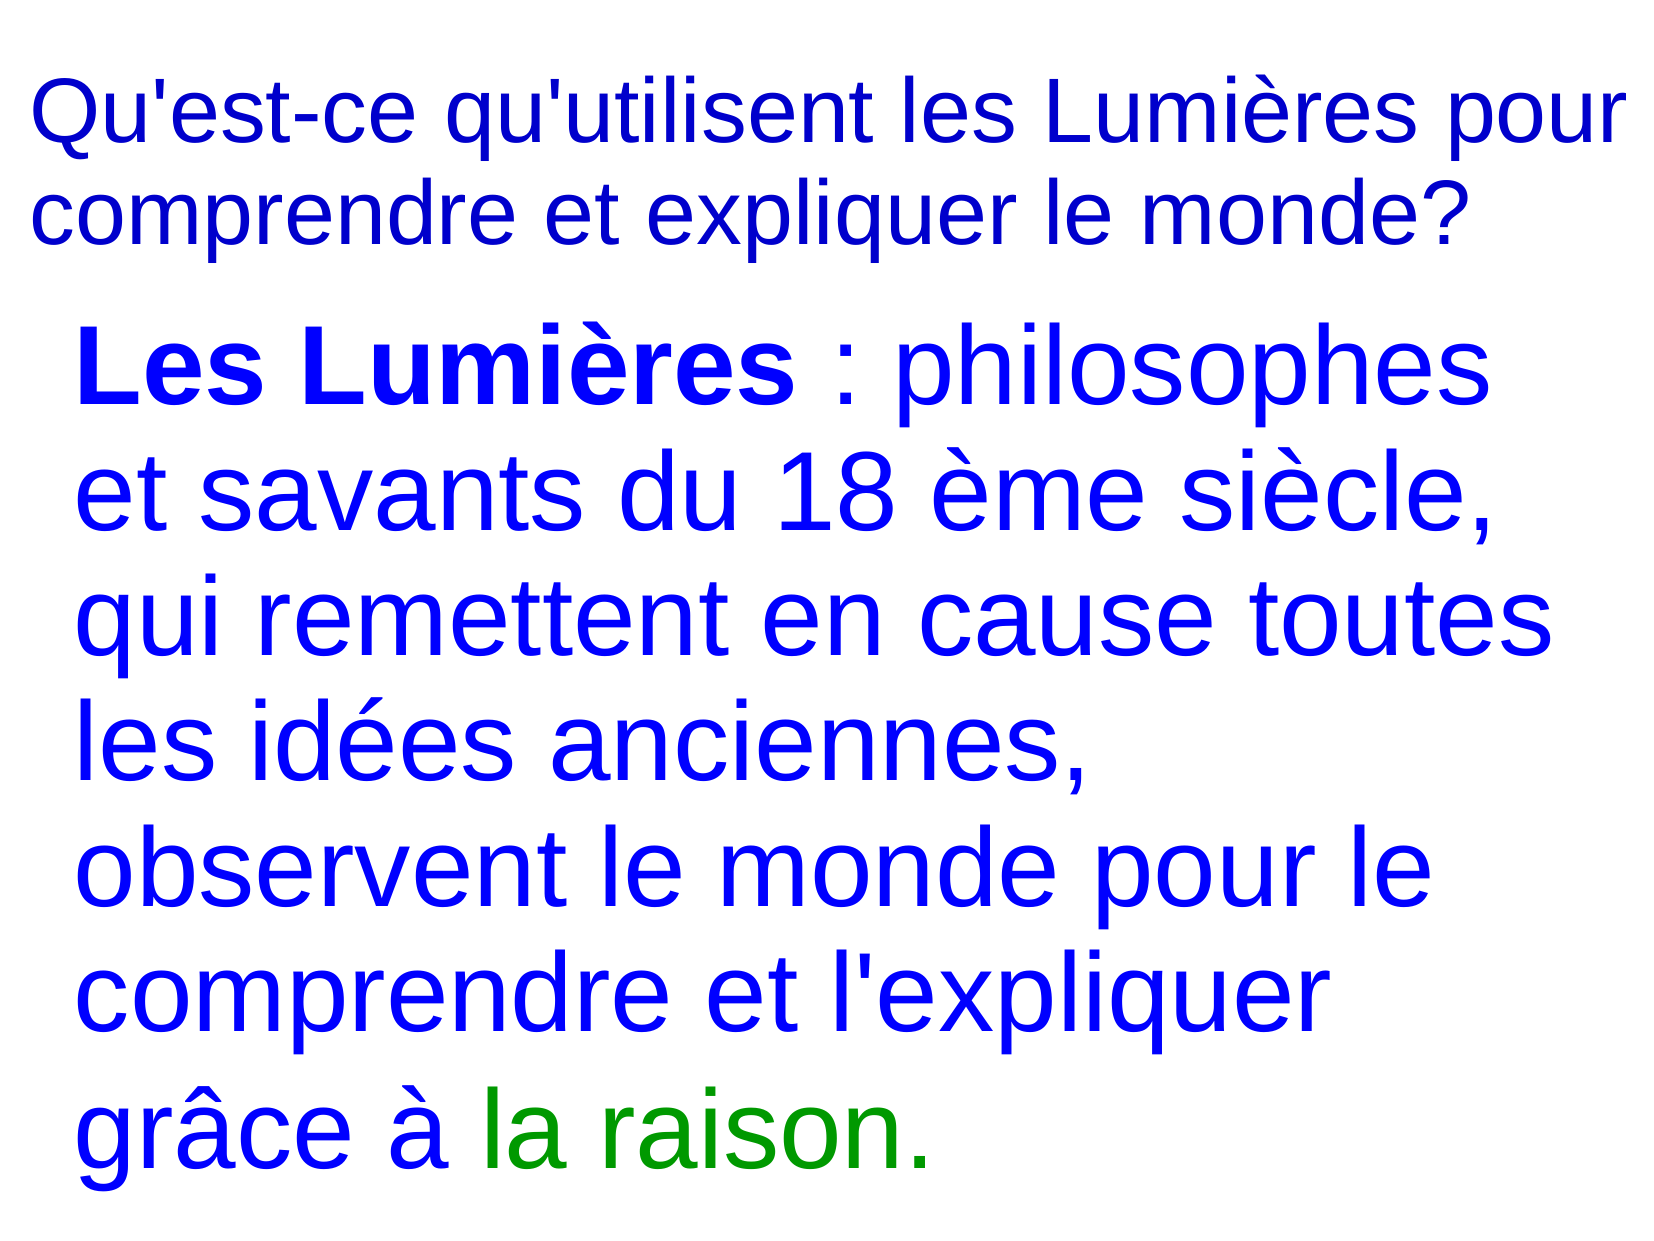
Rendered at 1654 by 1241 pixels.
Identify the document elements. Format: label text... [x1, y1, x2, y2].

title Qu'est-ce qu'utilisent les Lumières pour comprendre et expliquer le monde? [29, 59, 1654, 265]
text_box Les Lumières : philosophes et savants du 18 ème siècle, qui remettent en cause toutes les idées anciennes, observent le monde pour le comprendre et l'expliquer grâce à la raison. [59, 295, 1625, 1203]
